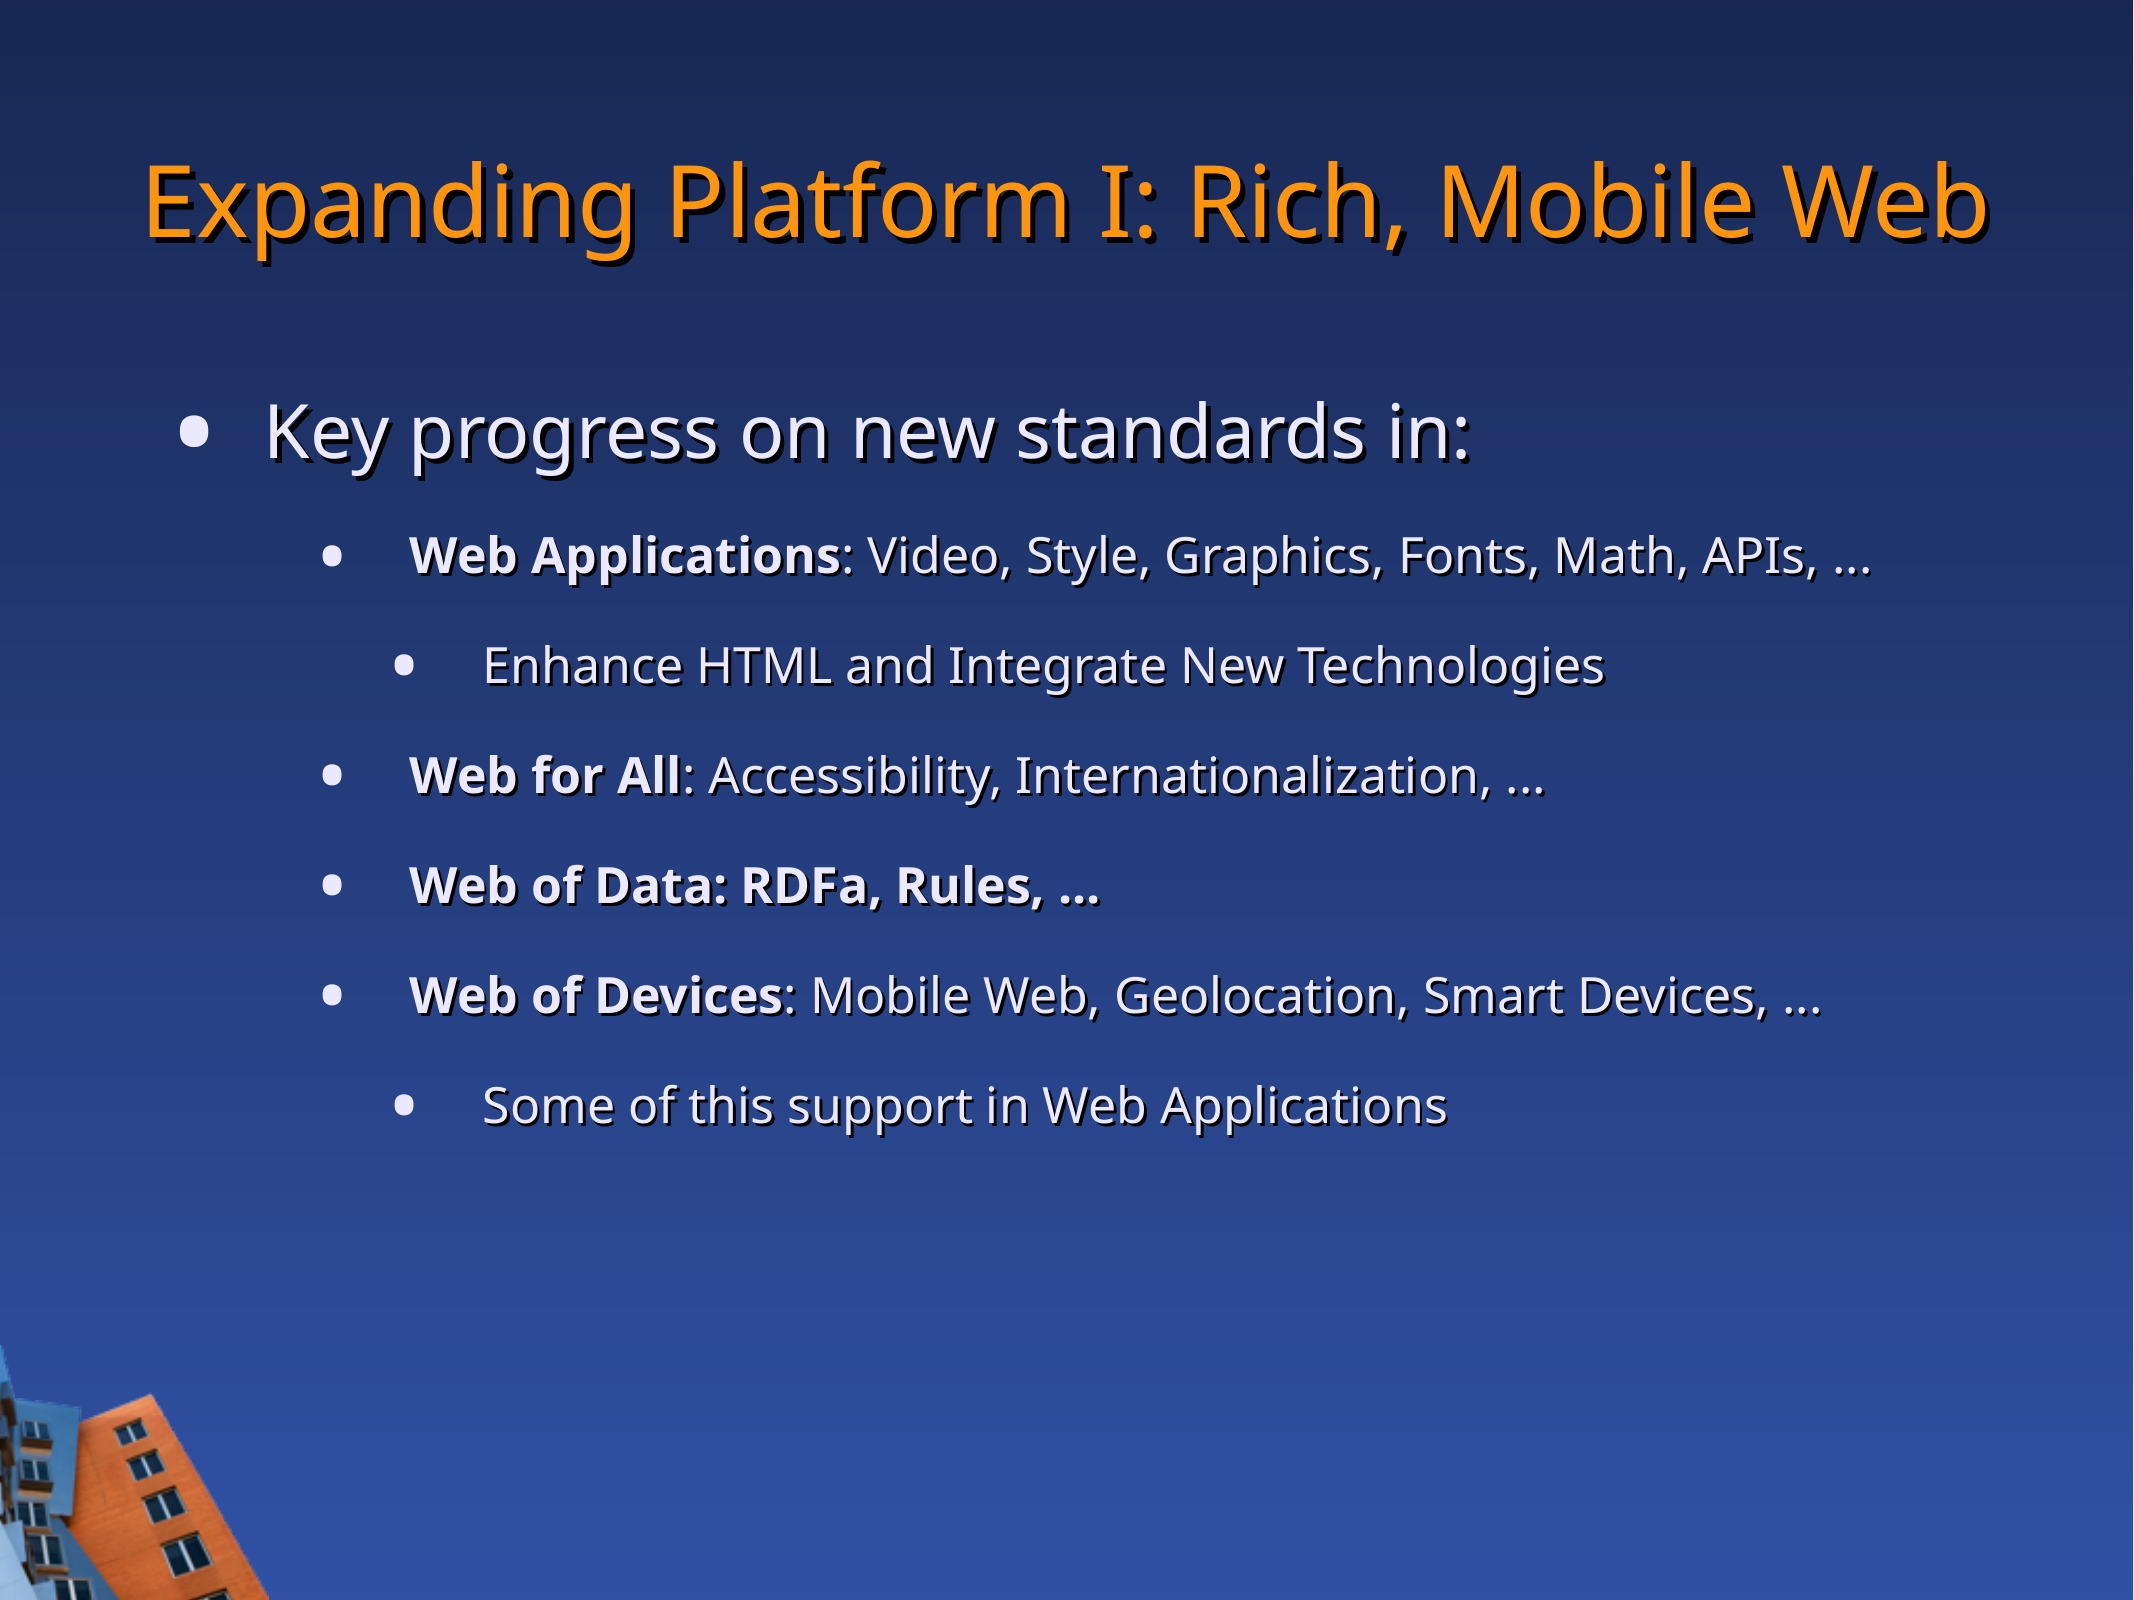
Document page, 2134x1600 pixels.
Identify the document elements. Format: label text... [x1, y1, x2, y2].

picture [0, 1345, 269, 1600]
list Key progress on new standards in: Web Applications: Video, Style, Graphics, Fonts, Math, APIs, ... Enhance HTML and Integrate New Technologies Web for All: Accessibility, Internationalization, ... Web of Data: RDFa, Rules, ... Web of Devices: Mobile Web, Geolocation, Smart Devices, ... Some of this support in Web Applications [118, 383, 2038, 1425]
title Expanding Platform I: Rich, Mobile Web [106, 71, 2027, 324]
